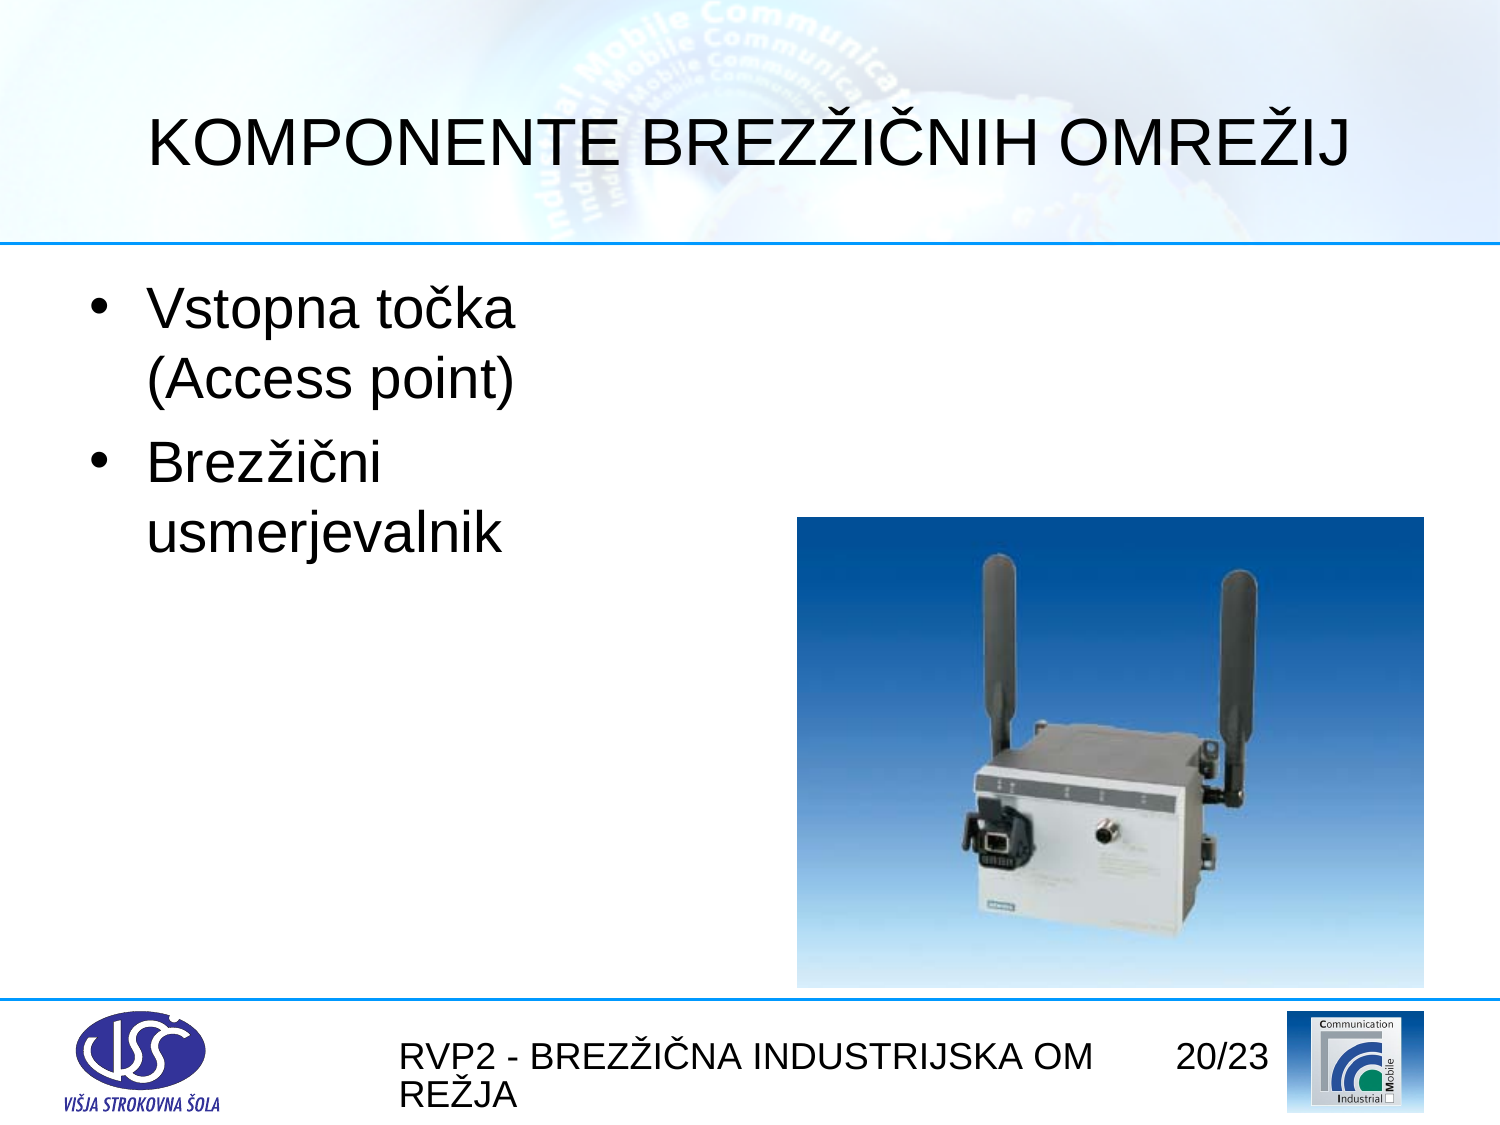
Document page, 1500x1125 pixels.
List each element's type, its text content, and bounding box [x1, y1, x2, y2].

picture [1287, 1011, 1424, 1113]
title KOMPONENTE BREZŽIČNIH OMREŽIJ [75, 45, 1426, 233]
list Vstopna točka (Access point) Brezžični usmerjevalnik [75, 262, 738, 1006]
picture [797, 517, 1424, 988]
